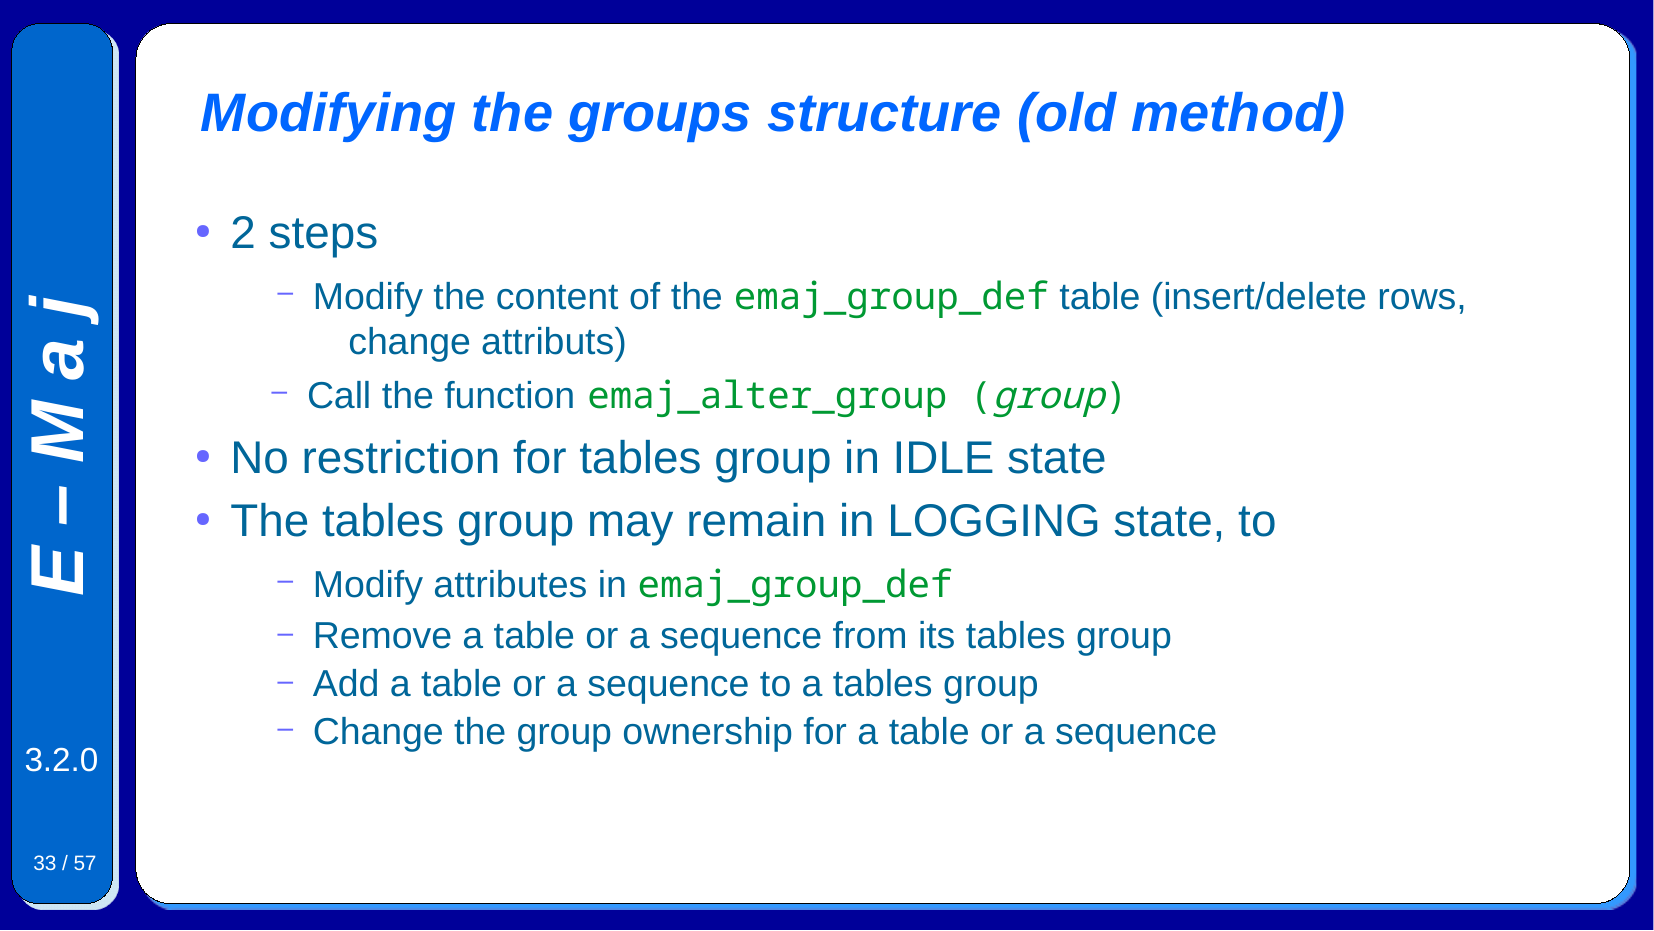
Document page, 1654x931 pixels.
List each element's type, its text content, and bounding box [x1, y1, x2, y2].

list 2 steps Modify the content of the emaj_group_def table (insert/delete rows, change attributs) Call the function emaj_alter_group (group) No restriction for tables group in IDLE state The tables group may remain in LOGGING state, to Modify attributes in emaj_group_def Remove a table or a sequence from its tables group Add a table or a sequence to a tables group Change the group ownership for a table or a sequence [177, 206, 1587, 837]
title Modifying the groups structure (old method) [200, 34, 1575, 191]
